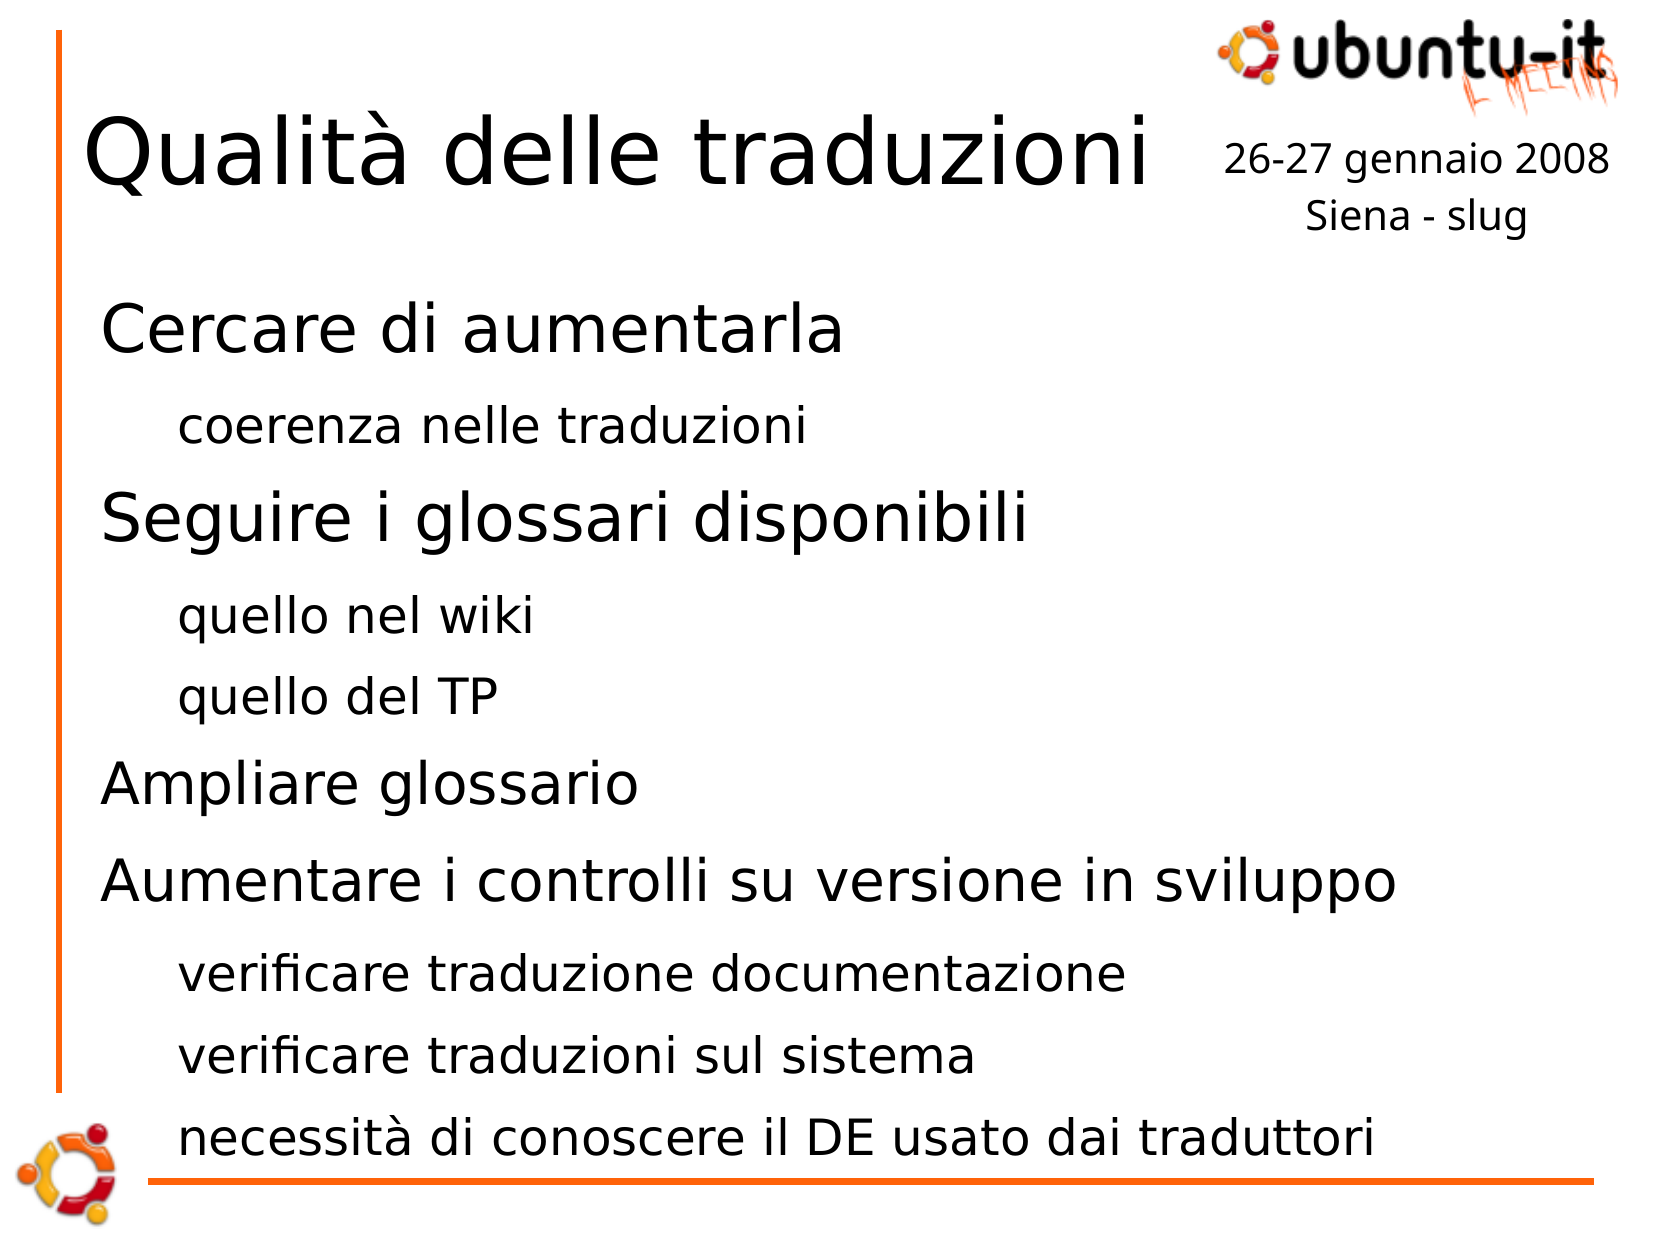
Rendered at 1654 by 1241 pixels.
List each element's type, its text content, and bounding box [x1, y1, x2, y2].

picture [14, 1122, 119, 1229]
title Qualità delle traduzioni [82, 56, 1571, 250]
list Cercare di aumentarla coerenza nelle traduzioni Seguire i glossari disponibili quello nel wiki quello del TP Ampliare glossario Aumentare i controlli su versione in sviluppo verificare traduzione documentazione verificare traduzioni sul sistema necessità di conoscere il DE usato dai traduttori [82, 290, 1571, 1182]
picture [1210, 19, 1628, 119]
